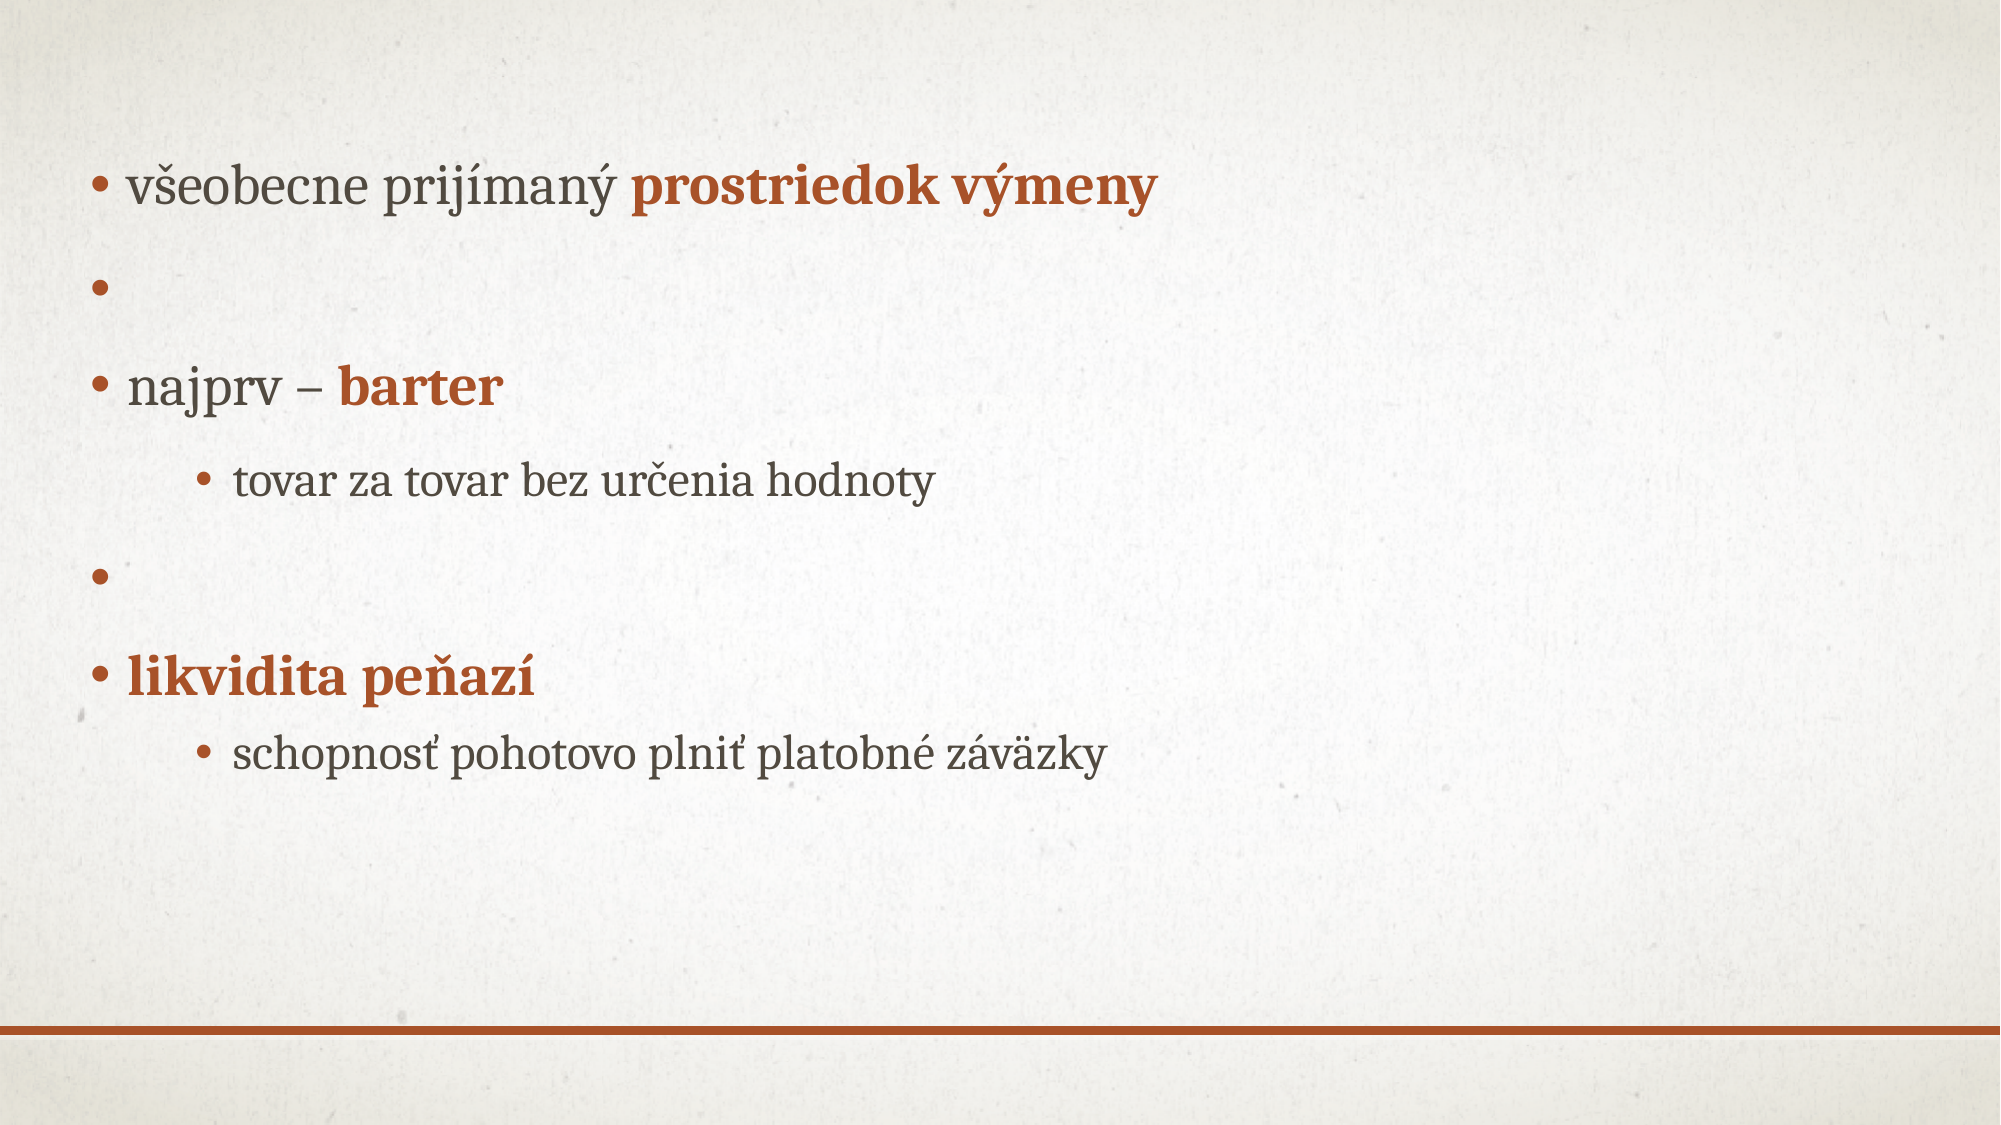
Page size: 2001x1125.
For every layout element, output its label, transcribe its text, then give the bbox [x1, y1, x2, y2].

list všeobecne prijímaný prostriedok výmeny najprv – barter tovar za tovar bez určenia hodnoty likvidita peňazí schopnosť pohotovo plniť platobné záväzky [59, 149, 1635, 976]
